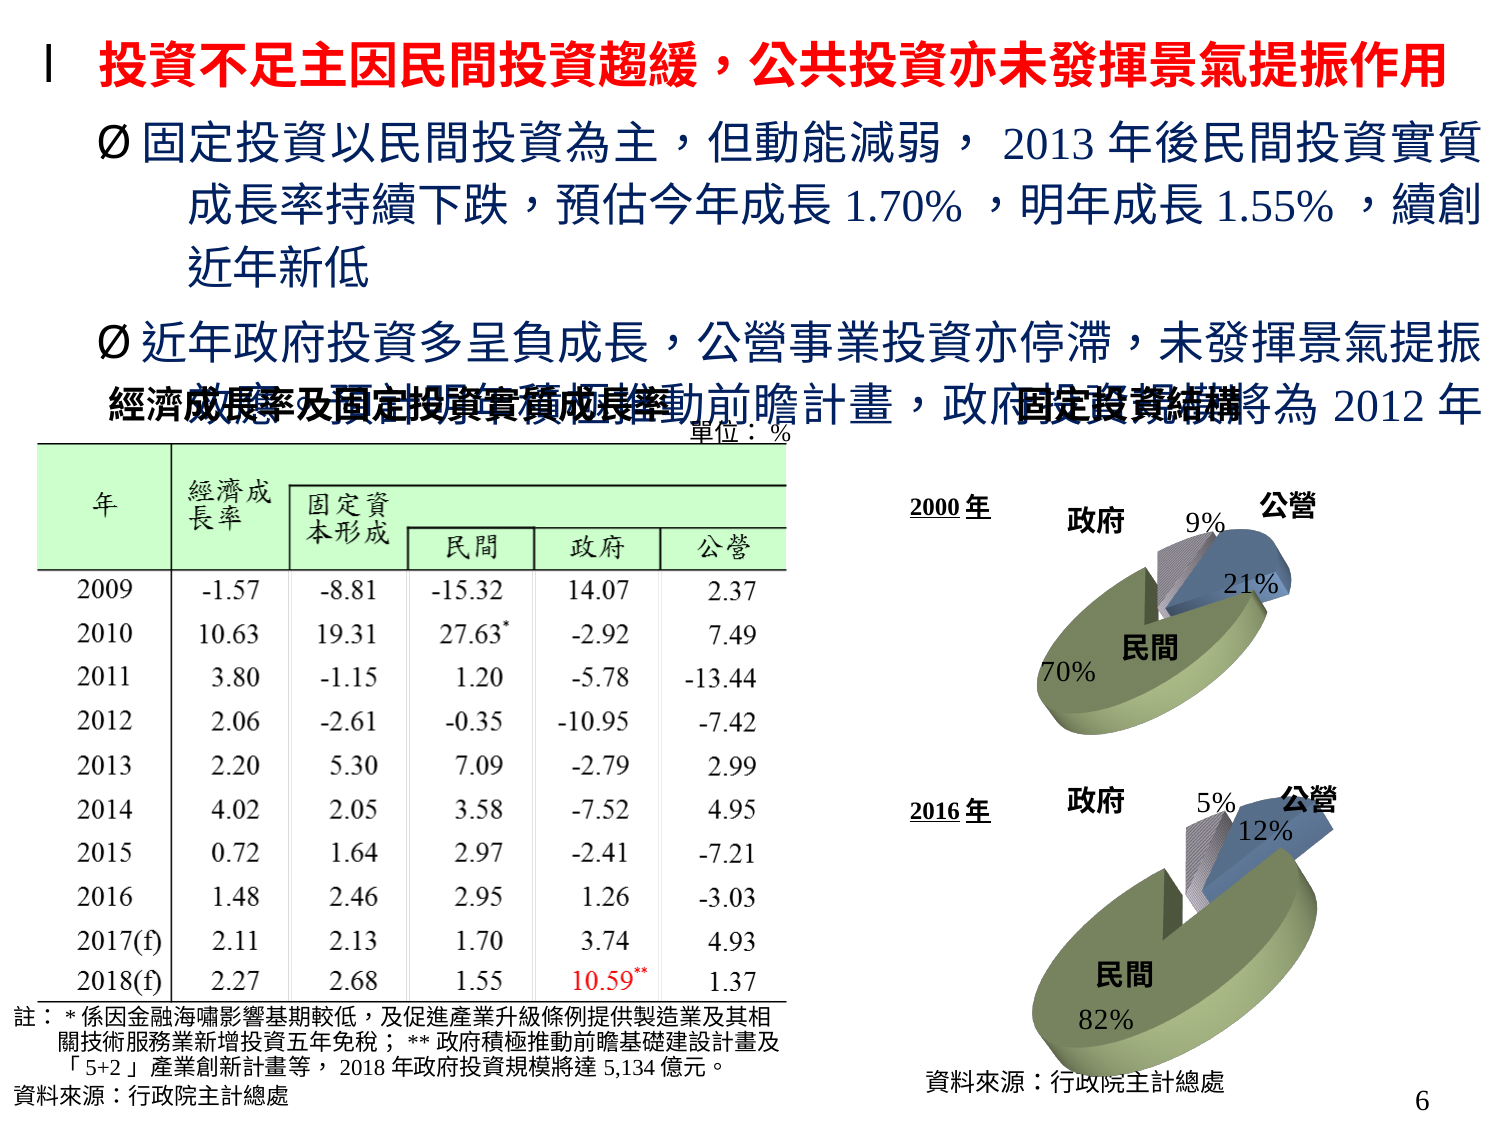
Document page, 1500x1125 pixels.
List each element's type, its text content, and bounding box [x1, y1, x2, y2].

text_box 民間 [1105, 621, 1206, 673]
text_box 經濟成長率及固定投資實質成長率 [88, 373, 691, 435]
text_box 2016年 [868, 786, 949, 833]
text_box 固定投資結構 [823, 373, 1436, 435]
chart [949, 475, 1447, 1125]
text_box 註：*係因金融海嘯影響基期較低，及促進產業升級條例提供製造業及其相關技術服務業新增投資五年免稅；**政府積極推動前瞻基礎建設計畫及「5+2」產業創新計畫等，2018年政府投資規模將達5,134億元。 資料來源：行政院主計總處 [0, 997, 810, 1118]
text_box 資料來源：行政院主計總處 [910, 1063, 949, 1104]
text_box 2000年 [868, 482, 955, 529]
text_box 公營 [1244, 480, 1344, 531]
picture [37, 443, 787, 997]
text_box 投資不足主因民間投資趨緩，公共投資亦未發揮景氣提振作用 固定投資以民間投資為主，但動能減弱，2013年後民間投資實質成長率持續下跌，預估今年成長1.70%，明年成長1.55%，續創近年新低 近年政府投資多呈負成長，公營事業投資亦停滯，未發揮景氣提振效應。預計明年積極推動前瞻計畫，政府投資規模將為2012年來最高 [0, 30, 1499, 528]
text_box 公營 [1265, 773, 1365, 824]
text_box 單位：% [658, 408, 823, 455]
text_box 政府 [1052, 783, 1152, 826]
text_box 政府 [1052, 495, 1152, 546]
text_box 民間 [1080, 949, 1180, 1000]
